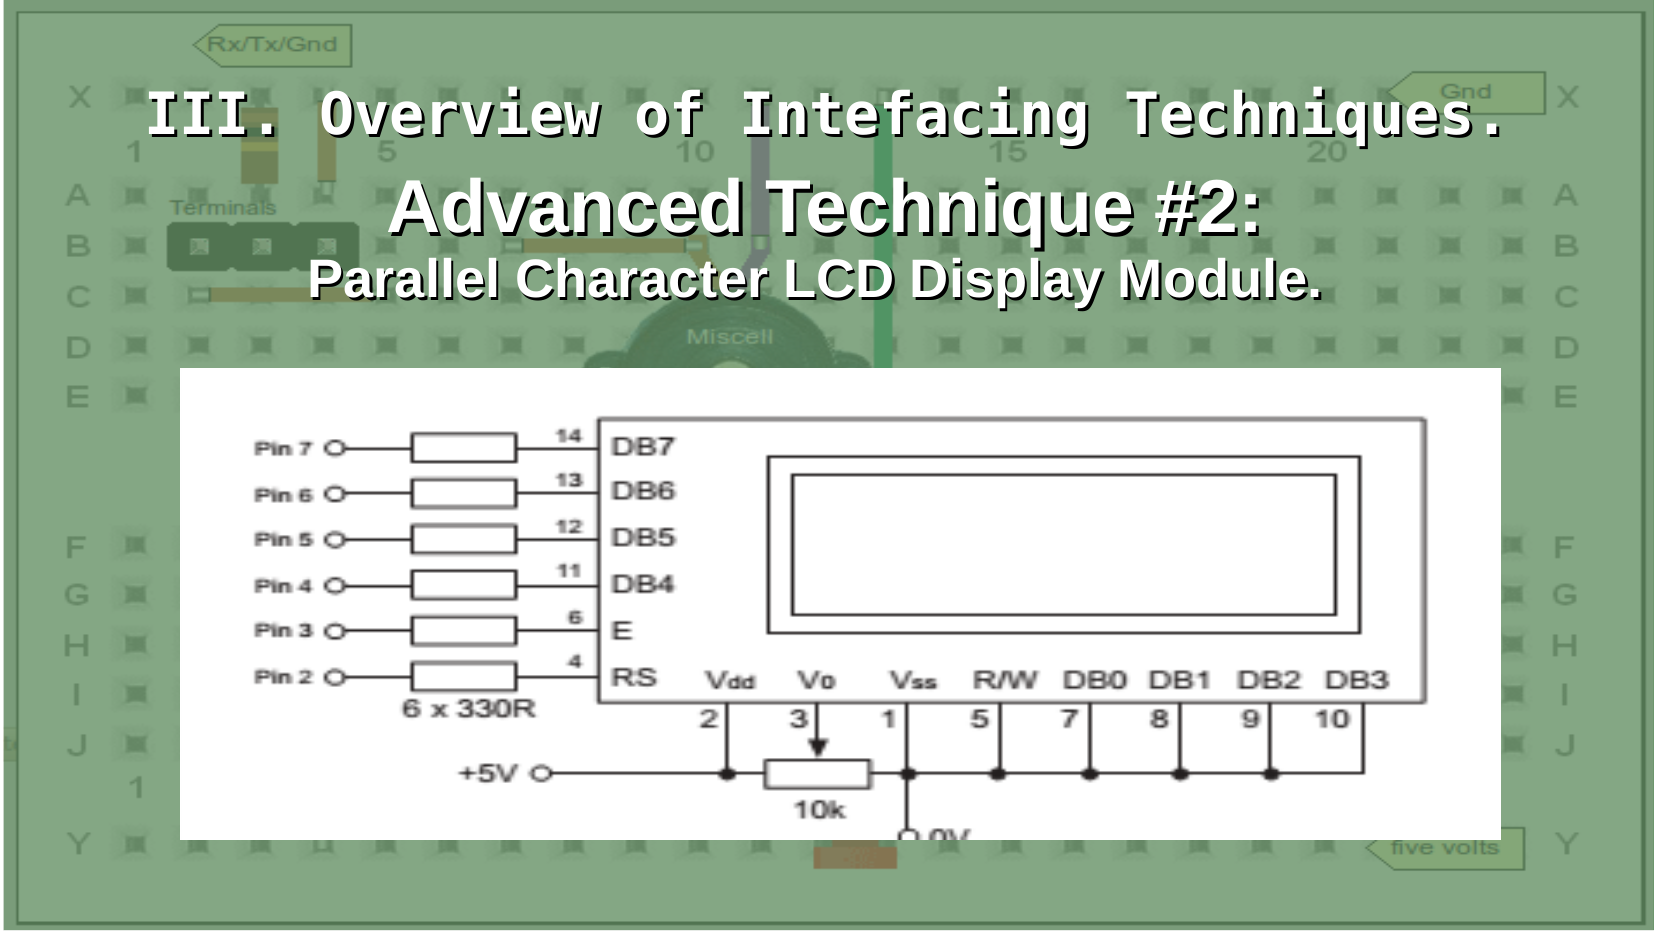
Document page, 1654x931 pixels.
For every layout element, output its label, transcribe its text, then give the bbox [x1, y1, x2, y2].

picture [3, 0, 1654, 931]
title III. Overview of Intefacing Techniques. [82, 28, 1571, 202]
subtitle Advanced Technique #2: Parallel Character LCD Display Module. [71, 165, 1561, 901]
